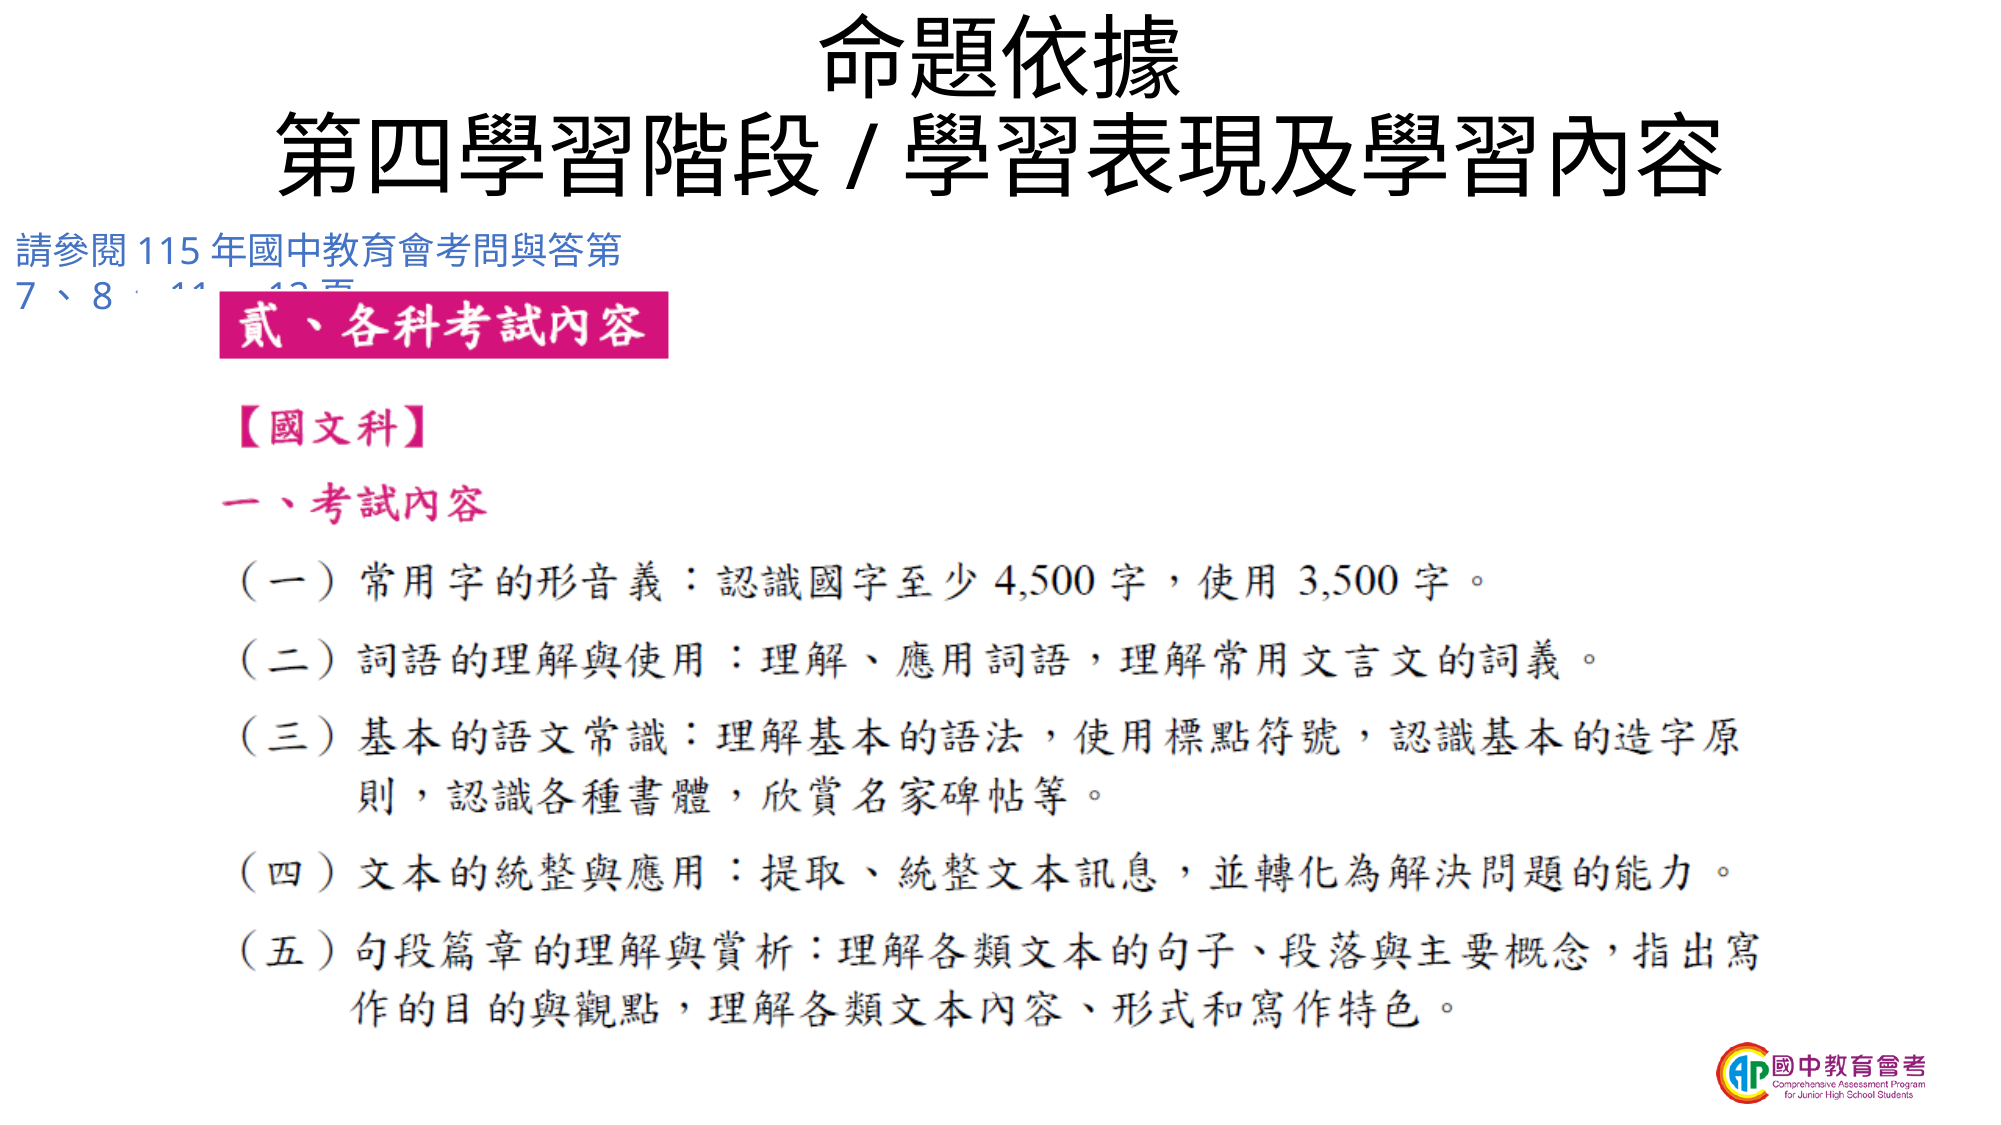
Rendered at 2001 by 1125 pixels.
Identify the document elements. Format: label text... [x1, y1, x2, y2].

title 命題依據 第四學習階段/學習表現及學習內容 [137, 2, 1863, 220]
text_box 請參閱115年國中教育會考問與答第7、8、11、12頁 [0, 219, 883, 281]
picture [137, 289, 1851, 1034]
